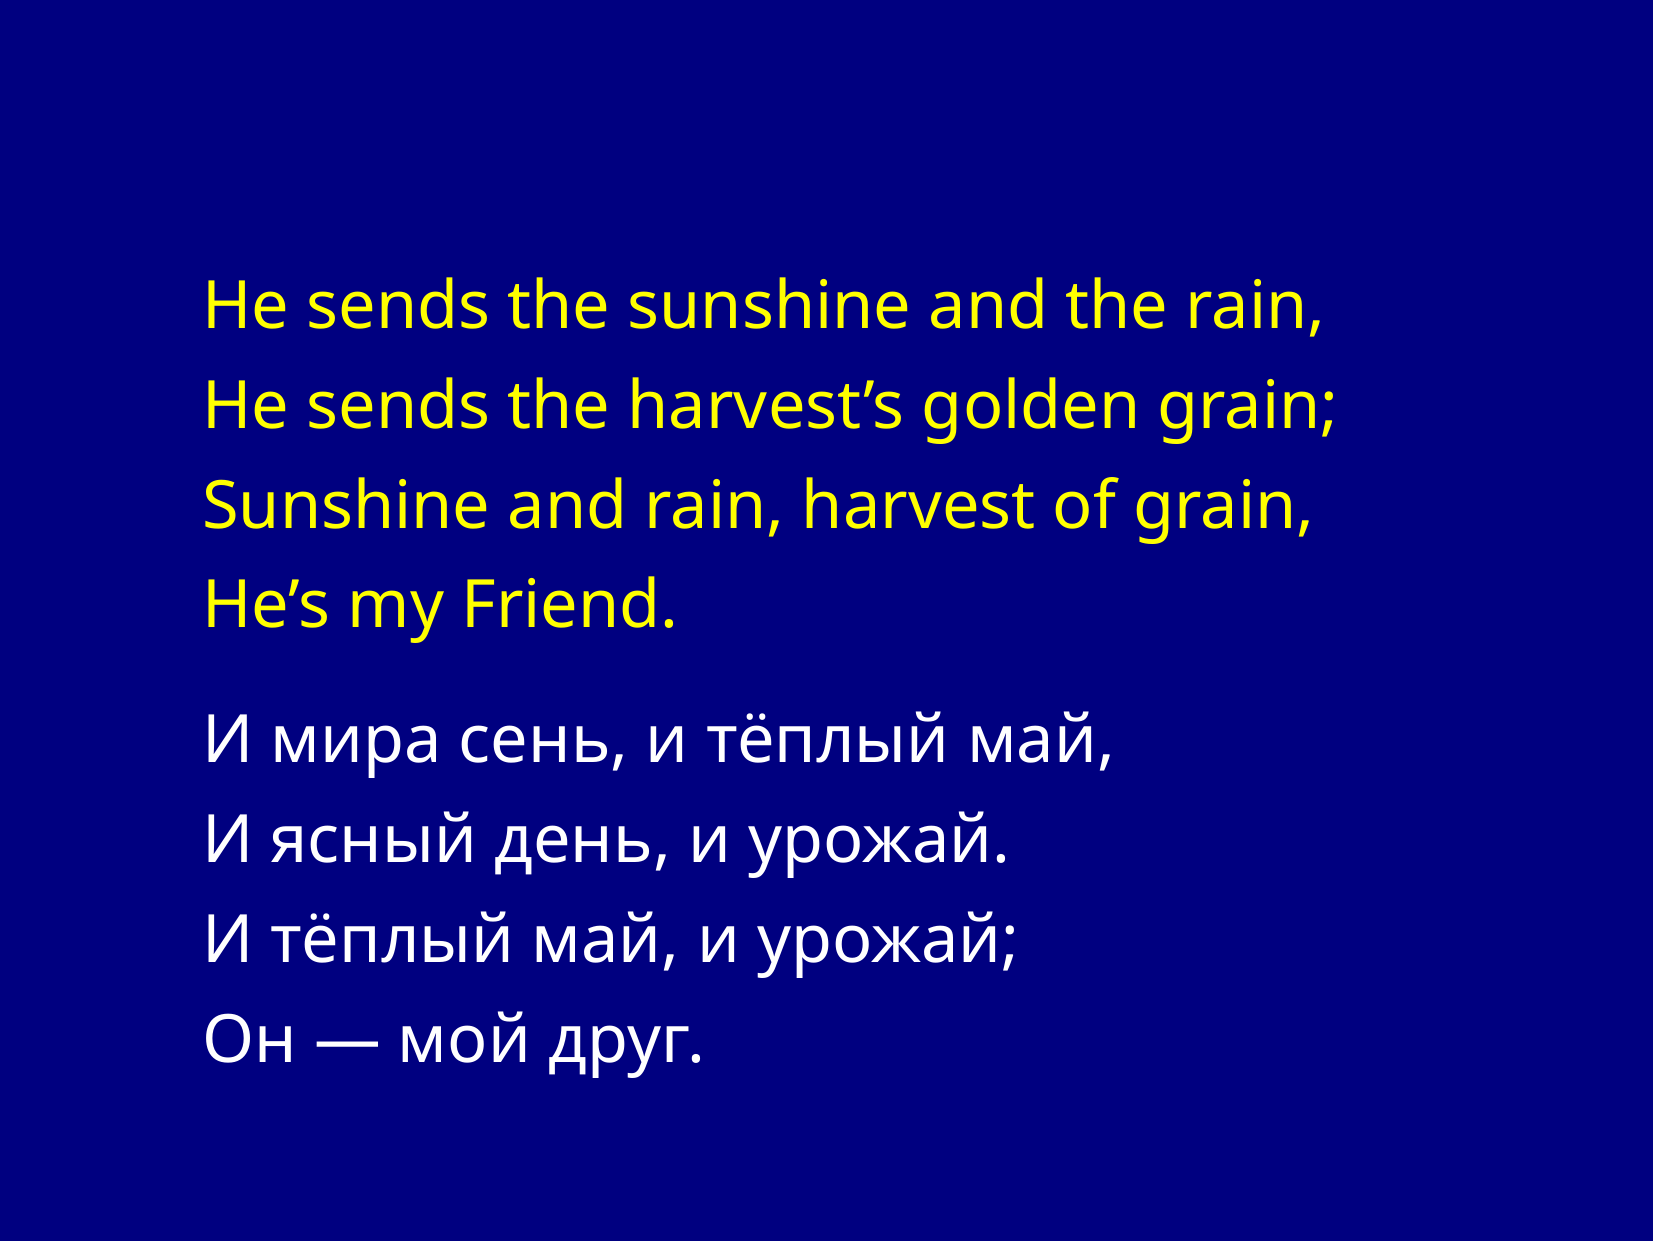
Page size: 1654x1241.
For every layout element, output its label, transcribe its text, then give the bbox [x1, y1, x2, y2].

text_box И мира сень, и тёплый май, И ясный день, и урожай. И тёплый май, и урожай; Он — мой друг. [75, 675, 1576, 1163]
text_box He sends the sunshine and the rain, He sends the harvest’s golden grain; Sunshine and rain, harvest of grain, He’s my Friend. [75, 150, 1576, 638]
